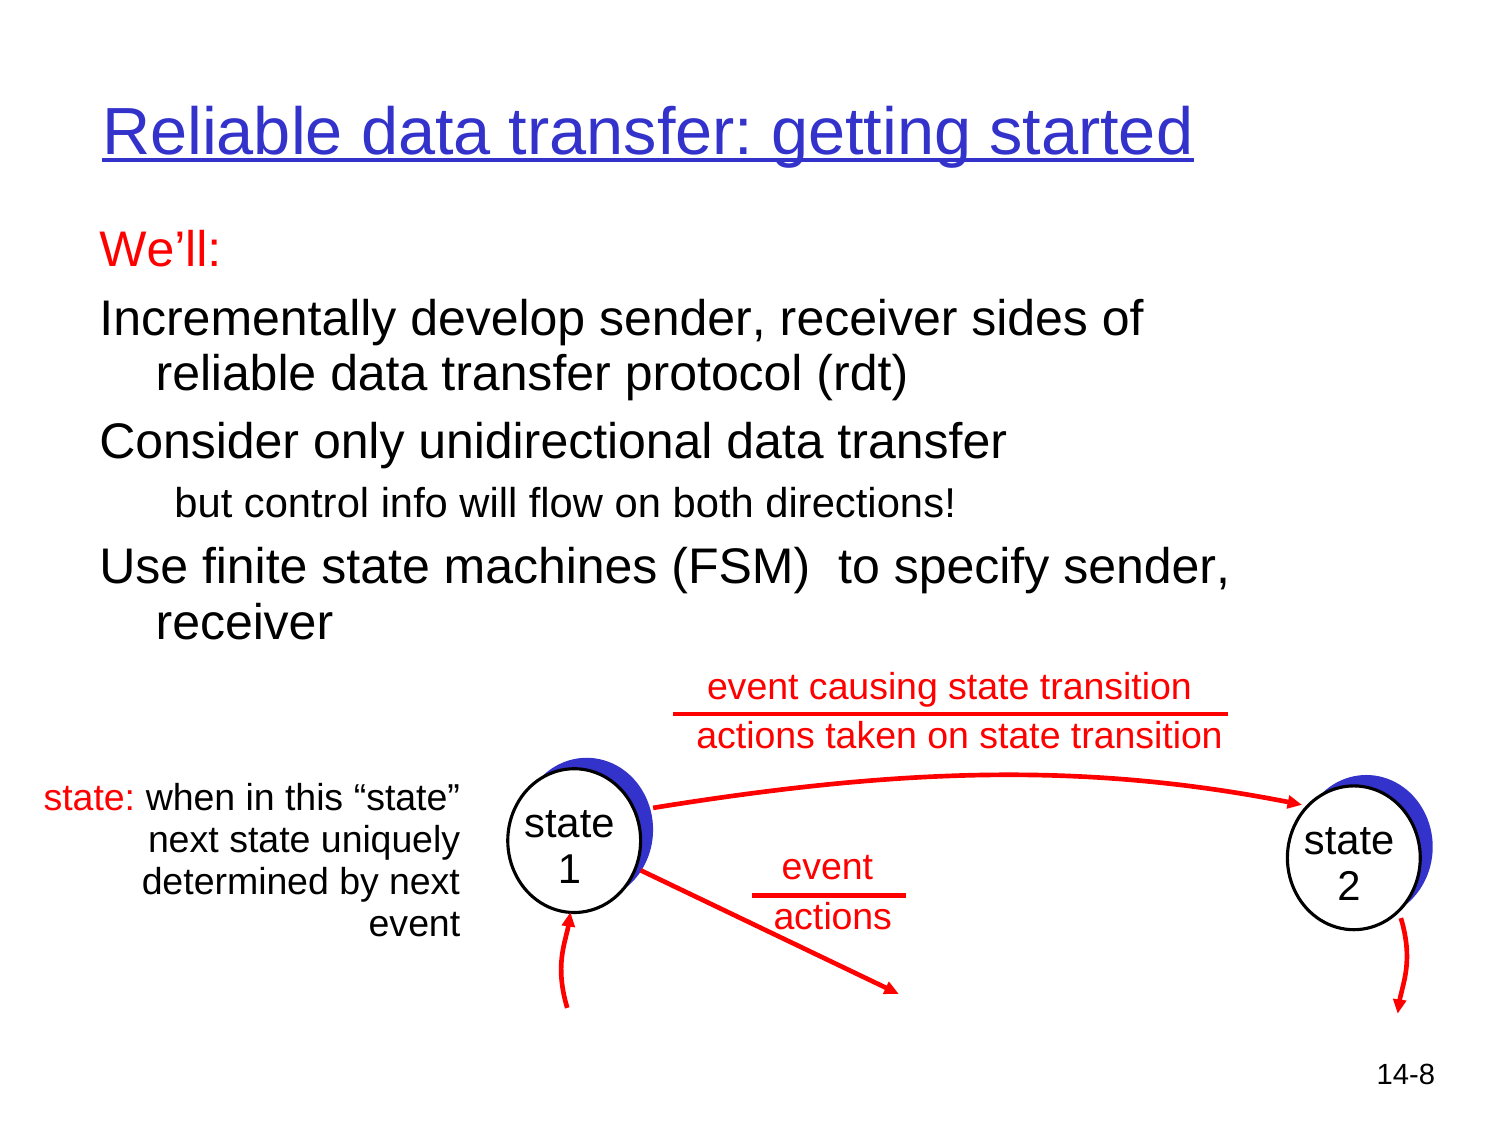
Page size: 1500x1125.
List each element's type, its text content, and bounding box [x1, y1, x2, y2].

text_box event [766, 837, 888, 887]
text_box [538, 901, 611, 913]
title Reliable data transfer: getting started [87, 37, 1363, 225]
text_box state: when in this “state” next state uniquely determined by next event [20, 768, 475, 972]
text_box [1305, 774, 1433, 902]
text_box state 2 [1289, 808, 1410, 918]
text_box event causing state transition [692, 658, 1207, 706]
text_box actions [758, 887, 907, 946]
text_box [526, 757, 654, 885]
list We’ll: Incrementally develop sender, receiver sides of reliable data transfer protocol (rdt) Consider only unidirectional data transfer but control info will flow on both directions! Use finite state machines (FSM) to specify sender, receiver [84, 214, 1275, 765]
text_box state 1 [509, 791, 630, 901]
text_box actions taken on state transition [681, 706, 1238, 765]
text_box [1317, 918, 1391, 930]
